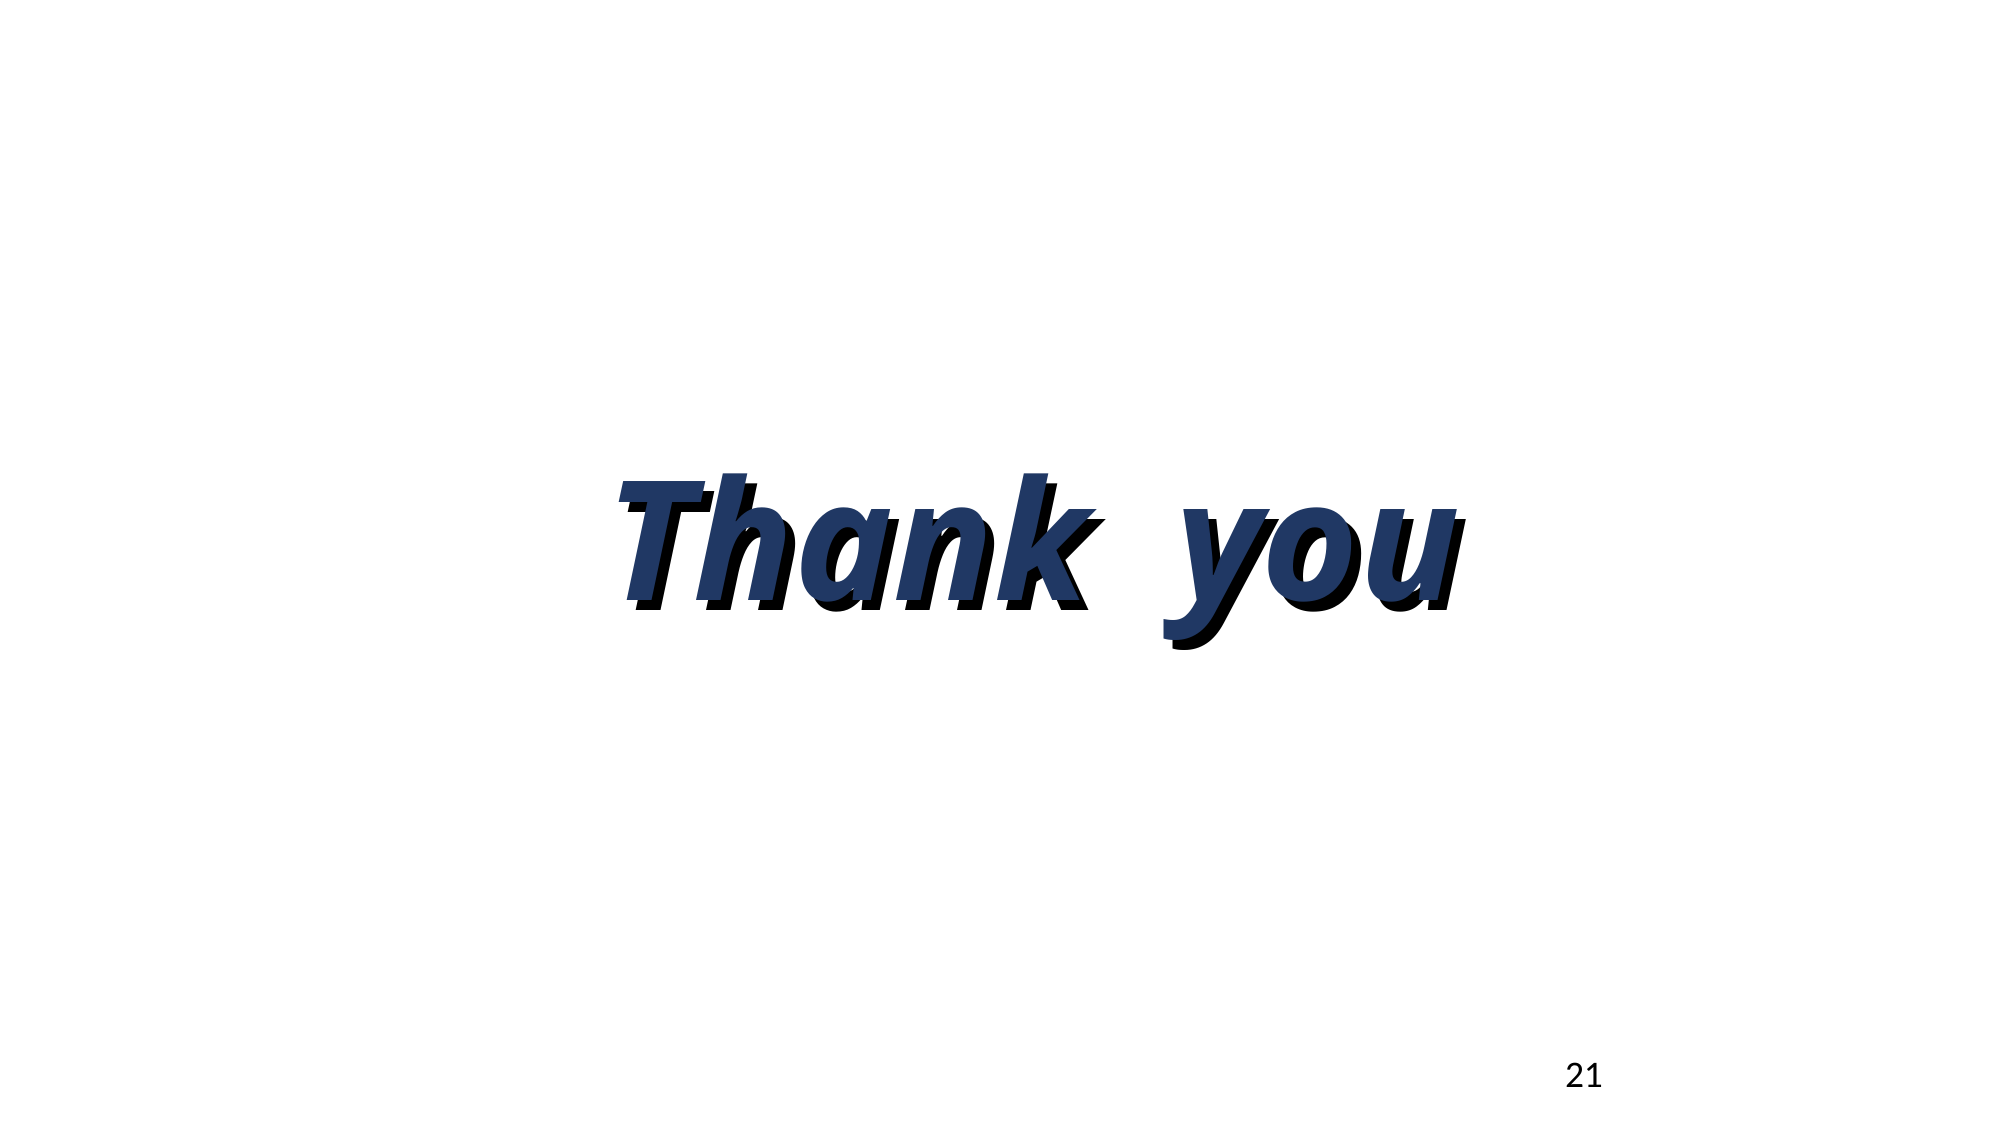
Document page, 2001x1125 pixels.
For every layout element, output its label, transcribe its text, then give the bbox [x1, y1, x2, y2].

text_box Thank you [526, 410, 1540, 684]
text_box [1550, 1042, 2000, 1103]
